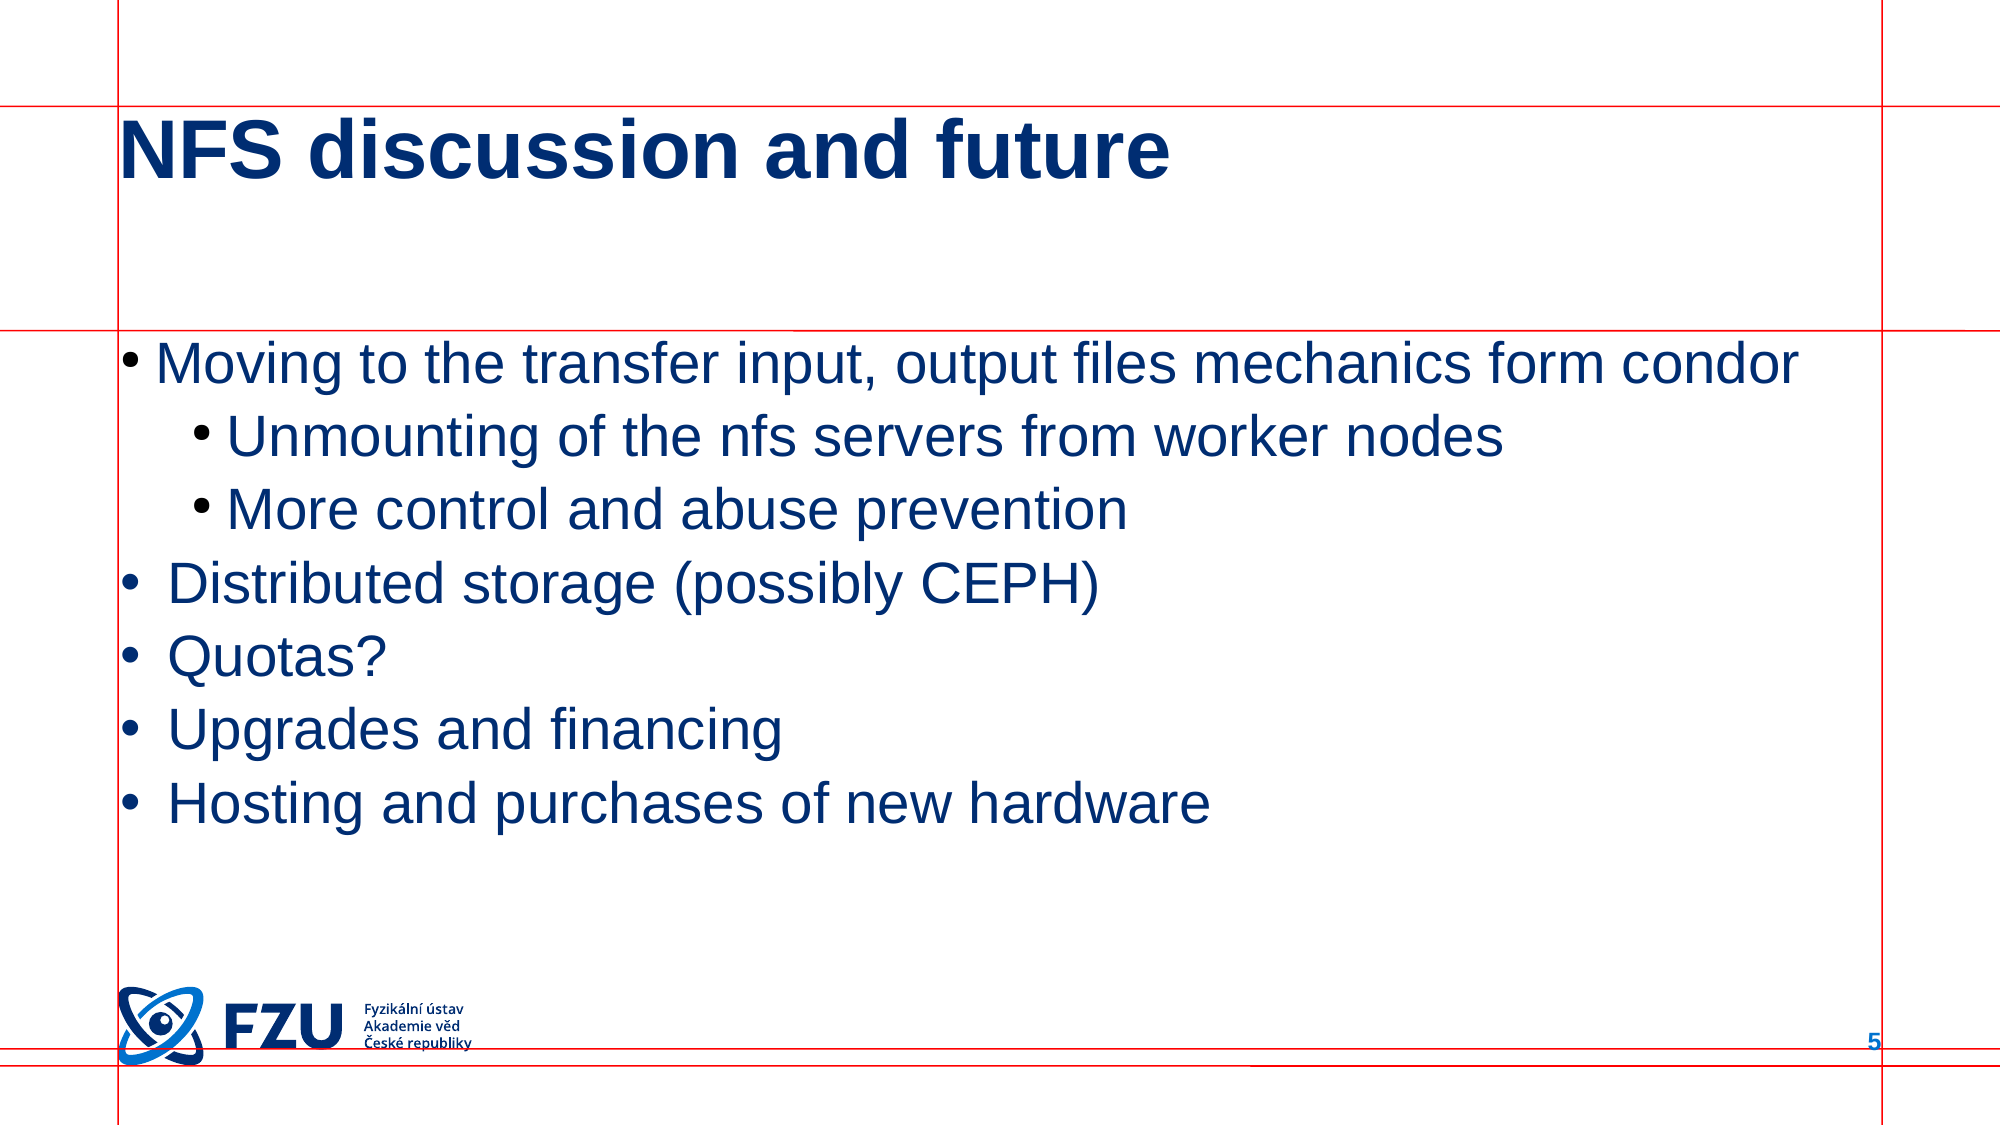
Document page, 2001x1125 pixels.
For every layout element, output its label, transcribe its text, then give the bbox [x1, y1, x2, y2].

text_box <number> [1763, 986, 1882, 1055]
text_box NFS discussion and future [118, 106, 1882, 295]
text_box Moving to the transfer input, output files mechanics form condor Unmounting of the nfs servers from worker nodes More control and abuse prevention Distributed storage (possibly CEPH) Quotas? Upgrades and financing Hosting and purchases of new hardware [120, 332, 1884, 935]
